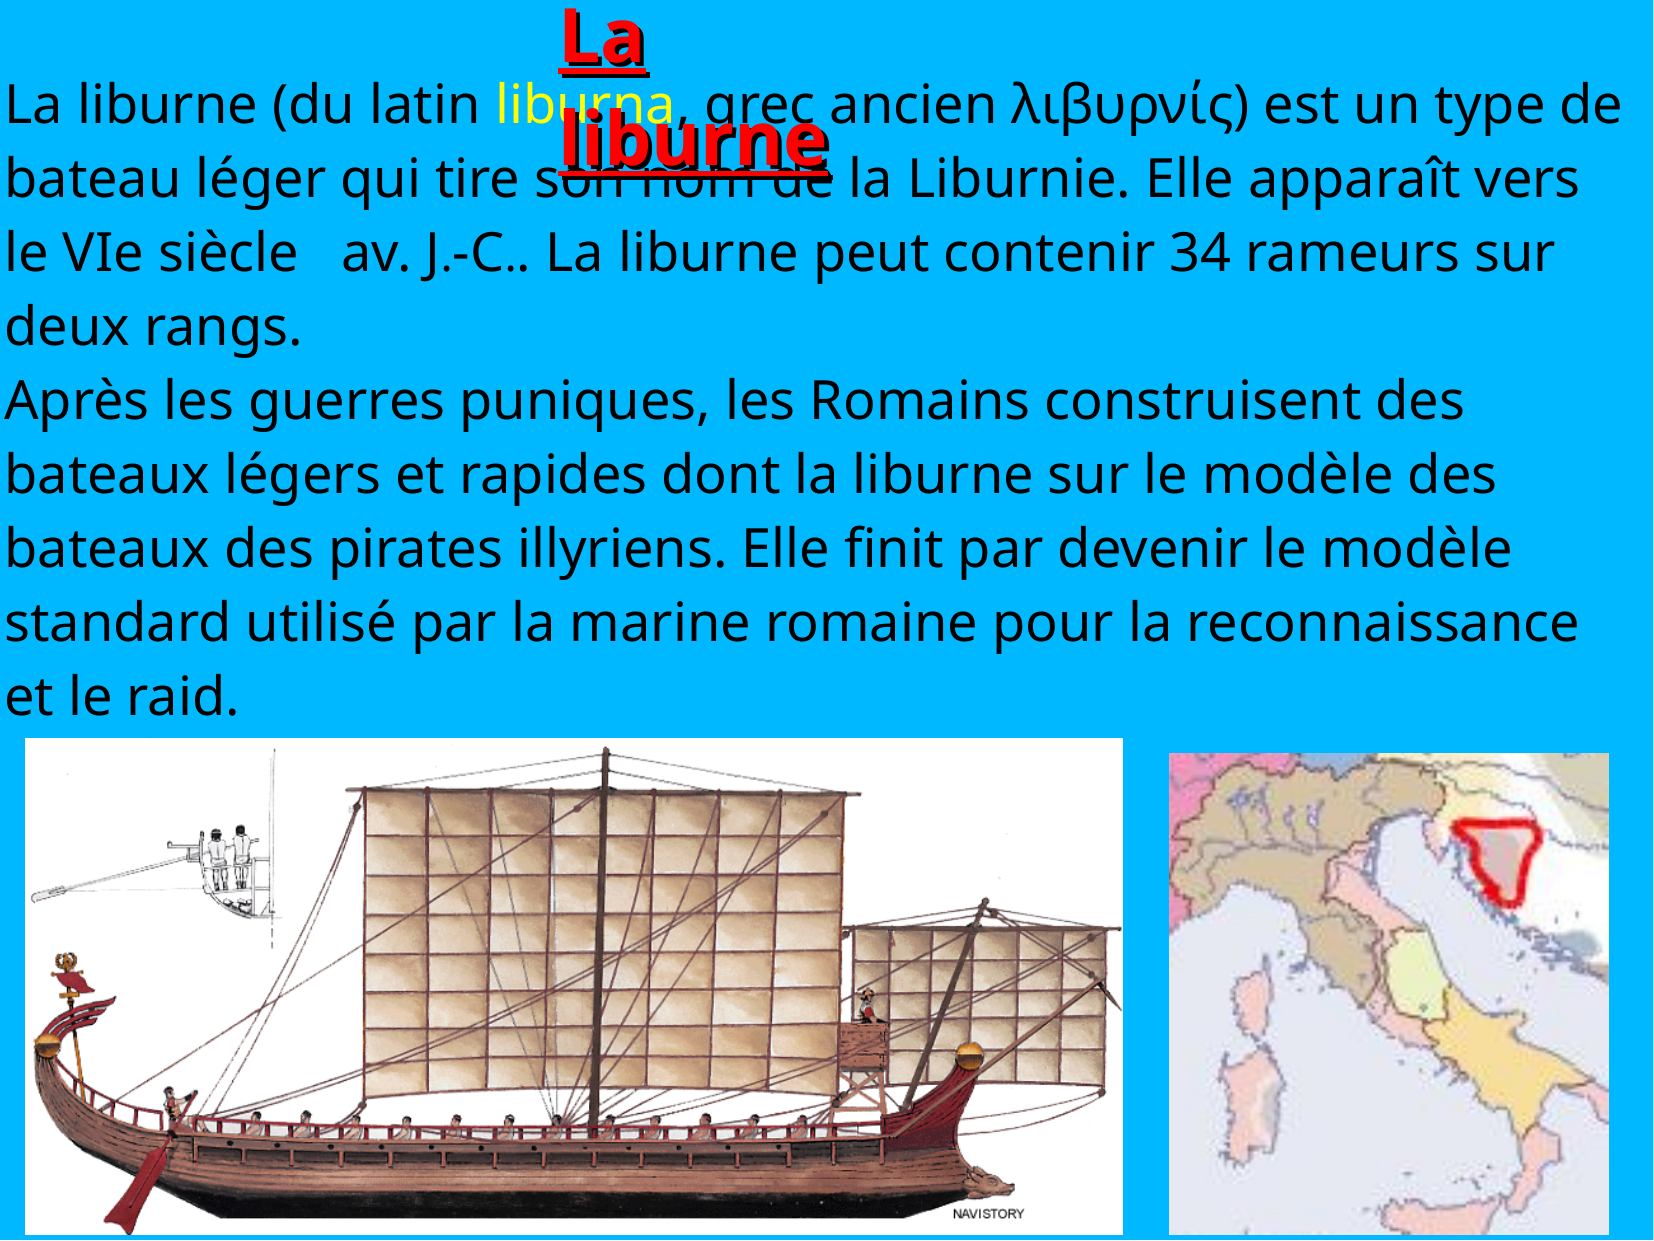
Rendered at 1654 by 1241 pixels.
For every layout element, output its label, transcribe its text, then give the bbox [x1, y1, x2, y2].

text_box La liburne (du latin liburna, grec ancien λιβυρνίς) est un type de bateau léger qui tire son nom de la Liburnie. Elle apparaît vers le VIe siècle av. J.-C.. La liburne peut contenir 34 rameurs sur deux rangs. Après les guerres puniques, les Romains construisent des bateaux légers et rapides dont la liburne sur le modèle des bateaux des pirates illyriens. Elle finit par devenir le modèle standard utilisé par la marine romaine pour la reconnaissance et le raid. [0, 58, 1654, 754]
text_box La liburne [543, 0, 945, 95]
picture [26, 739, 1122, 1234]
picture [1170, 754, 1608, 1234]
